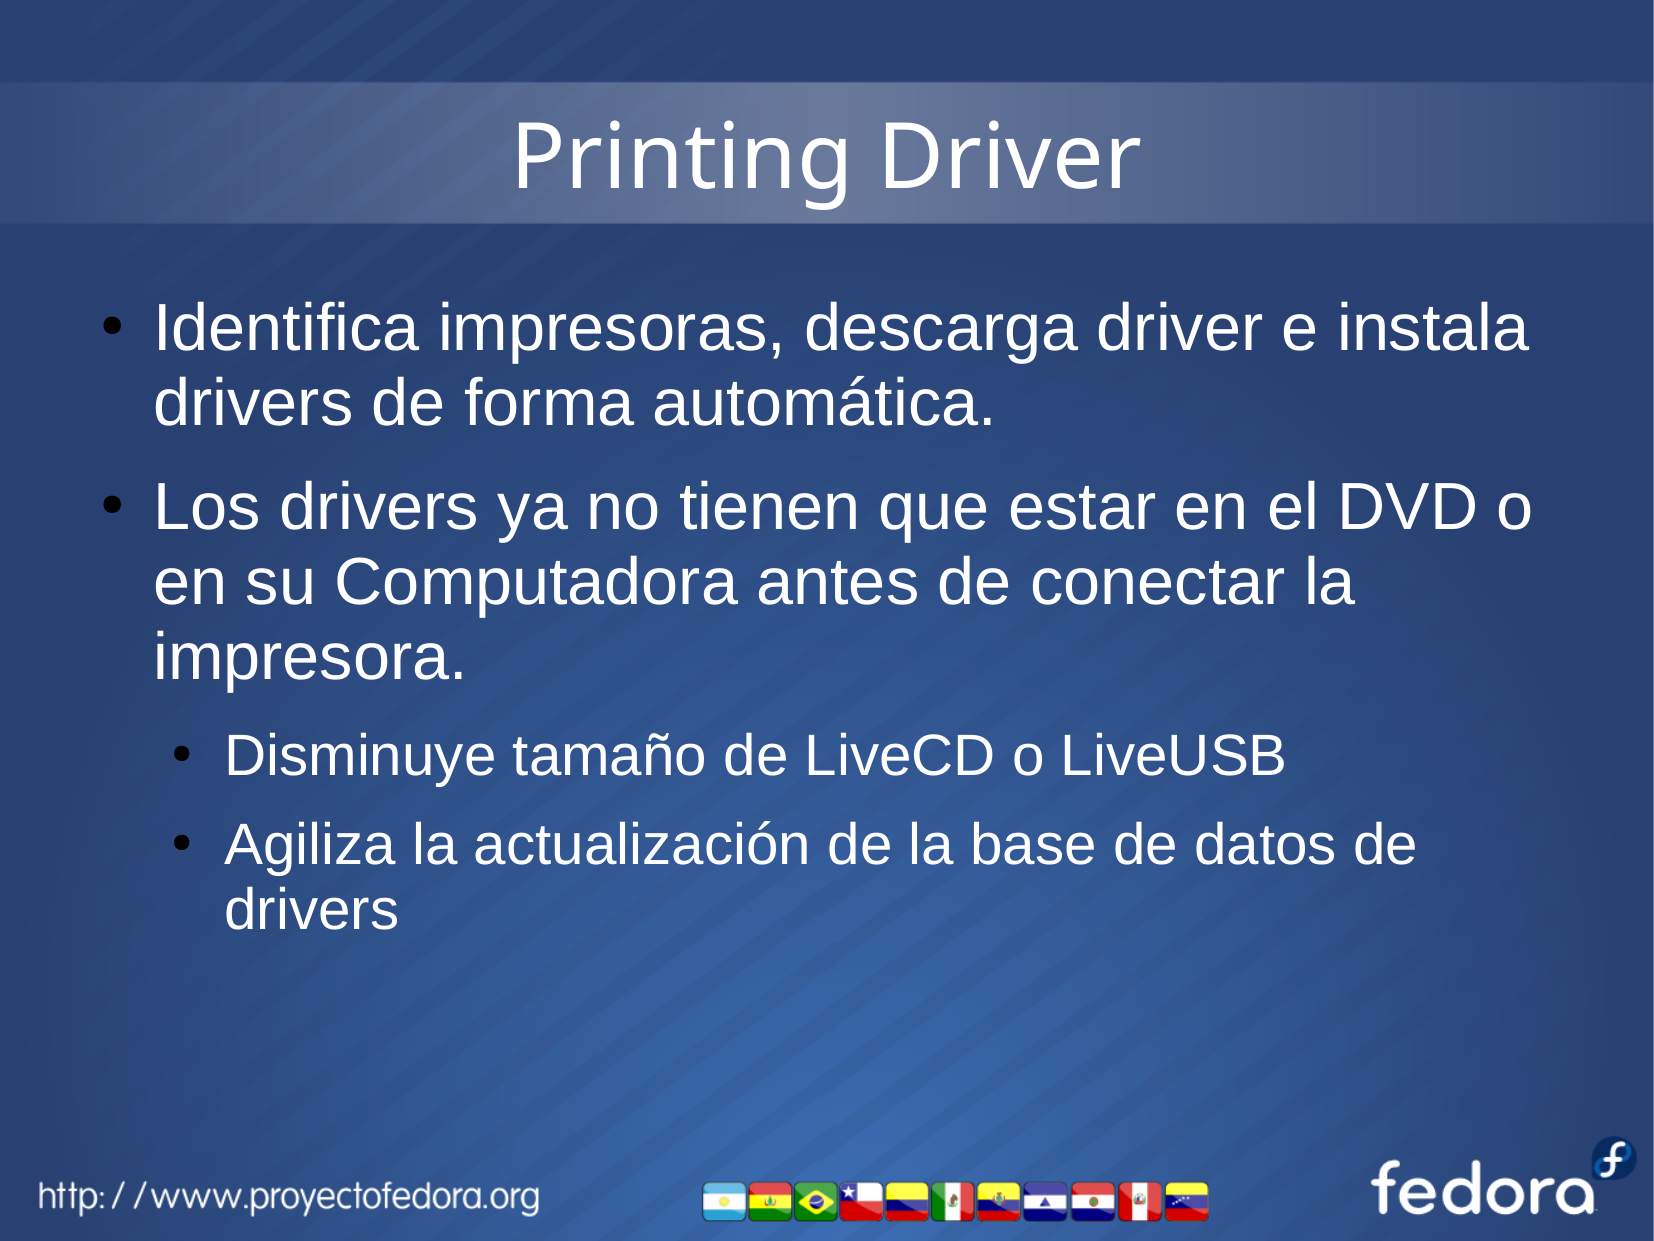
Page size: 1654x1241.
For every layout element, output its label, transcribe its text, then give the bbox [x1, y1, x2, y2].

picture [0, 0, 1654, 1241]
list Identifica impresoras, descarga driver e instala drivers de forma automática. Los drivers ya no tienen que estar en el DVD o en su Computadora antes de conectar la impresora. Disminuye tamaño de LiveCD o LiveUSB Agiliza la actualización de la base de datos de drivers [82, 290, 1571, 1094]
title Printing Driver [82, 56, 1571, 250]
